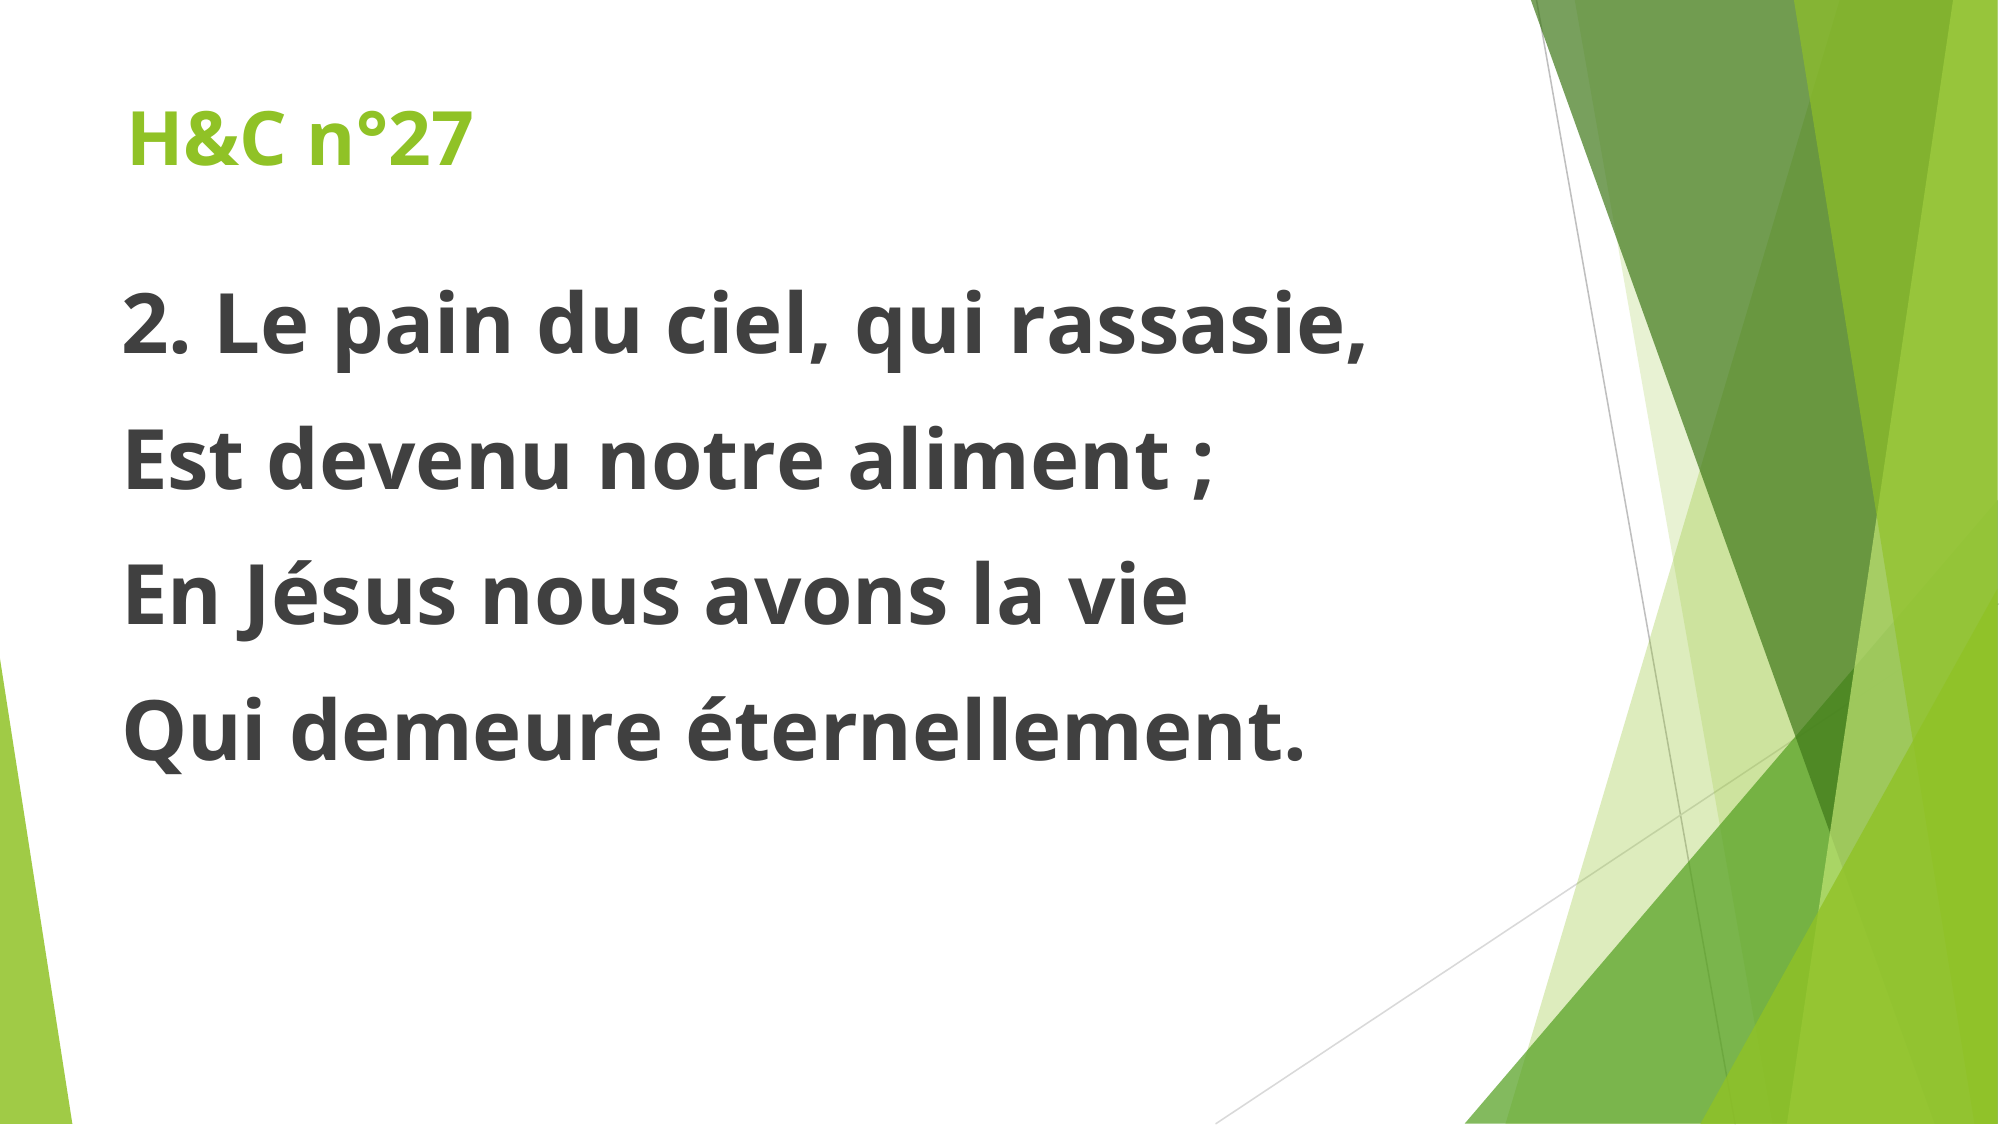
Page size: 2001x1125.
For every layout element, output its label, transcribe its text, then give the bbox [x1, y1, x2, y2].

text_box H&C n°27 [111, 82, 1522, 213]
text_box 2. Le pain du ciel, qui rassasie, Est devenu notre aliment ; En Jésus nous avons la vie Qui demeure éternellement. [106, 247, 1973, 1037]
